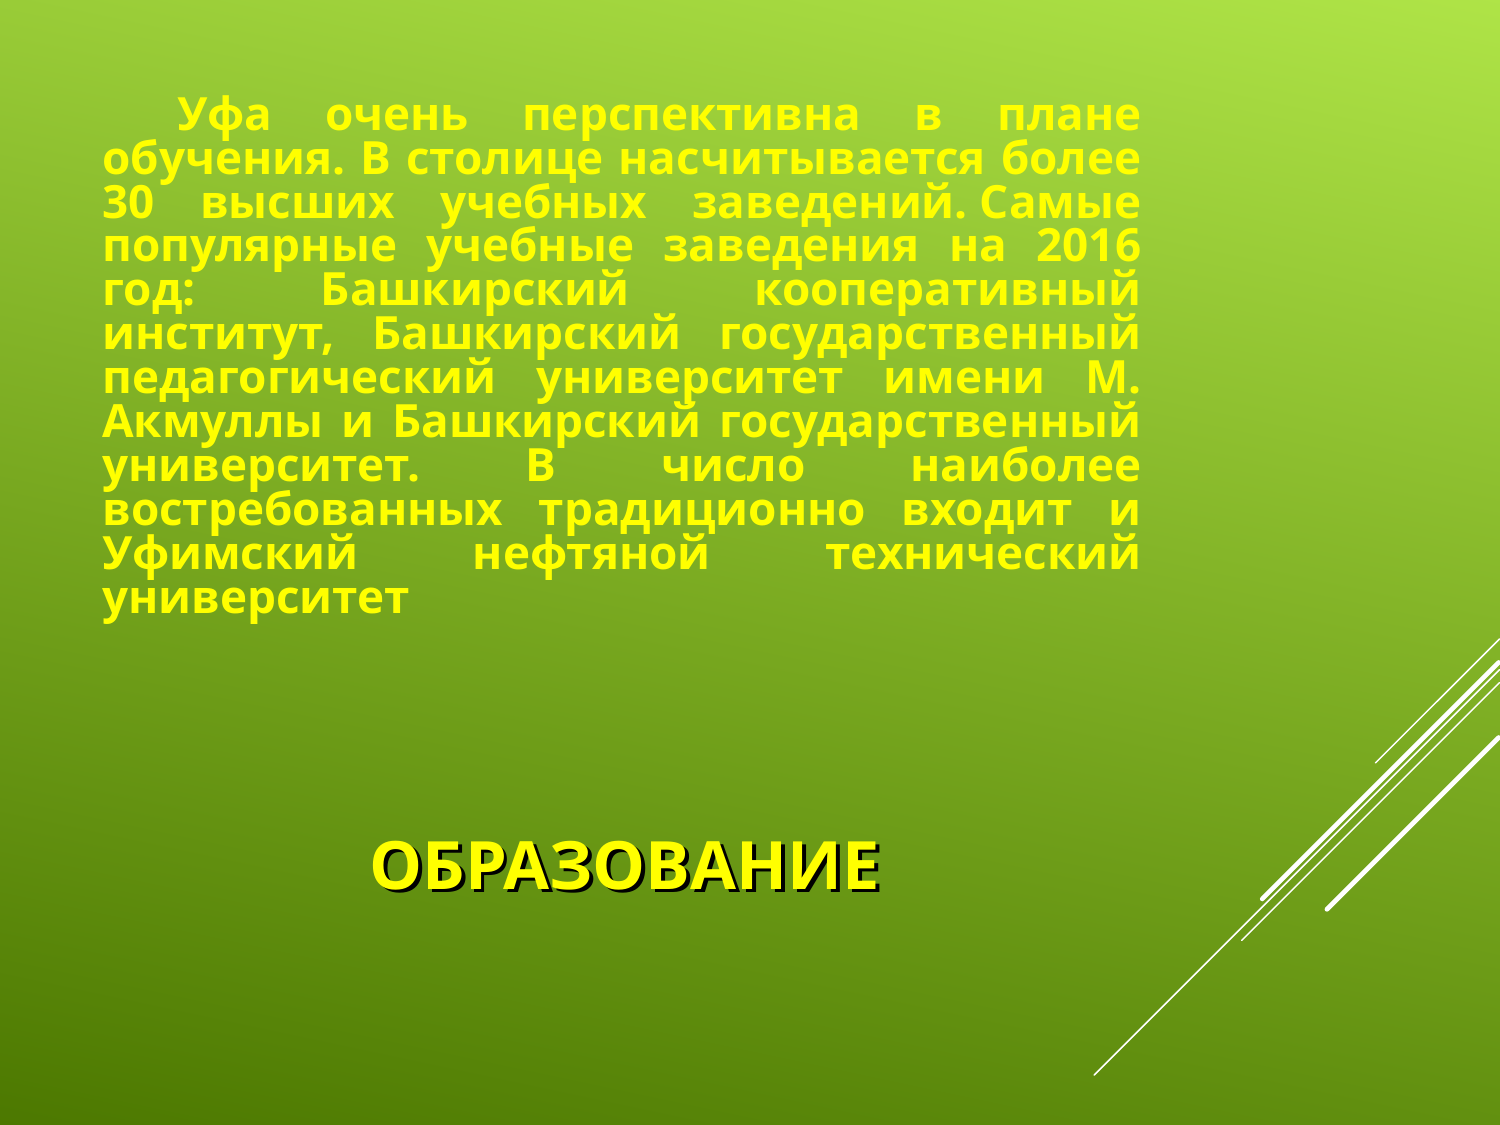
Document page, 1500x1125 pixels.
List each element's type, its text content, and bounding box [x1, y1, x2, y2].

title Образование [87, 737, 1163, 988]
list Уфа очень перспективна в плане обучения. В столице насчитывается более 30 высших учебных заведений. Самые популярные учебные заведения на 2016 год: Башкирский кооперативный институт, Башкирский государственный педагогический университет имени М. Акмуллы и Башкирский государственный университет. В число наиболее востребованных традиционно входит и Уфимский нефтяной технический университет [87, 87, 1163, 706]
